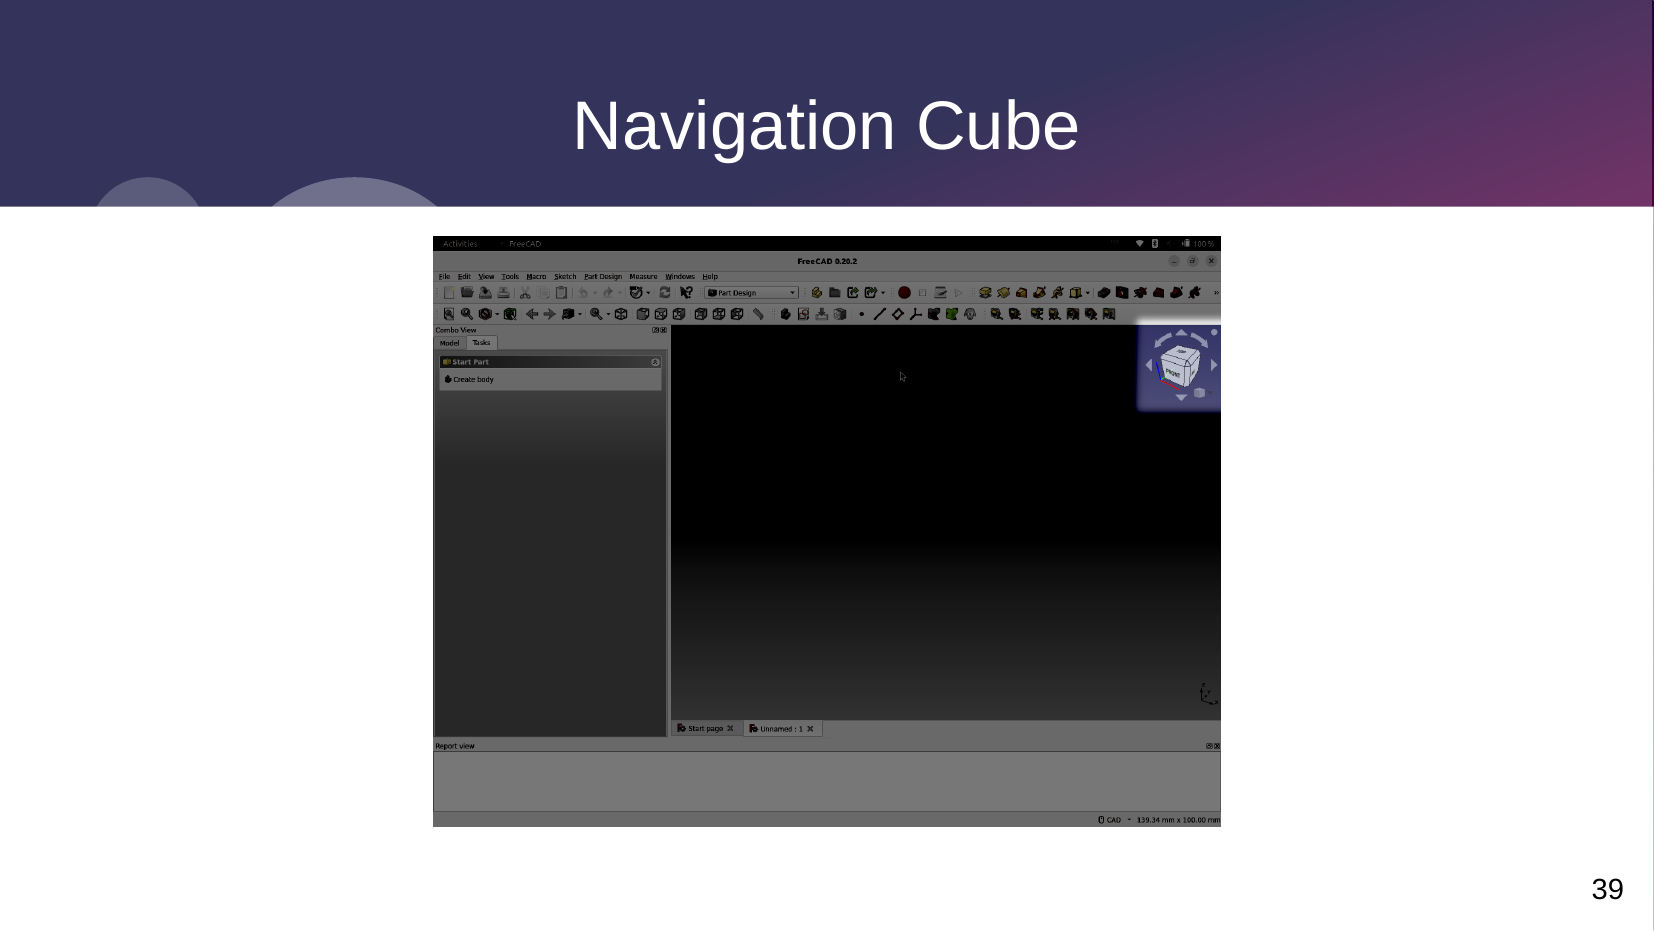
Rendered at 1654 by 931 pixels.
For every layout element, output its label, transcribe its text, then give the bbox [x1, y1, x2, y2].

title Navigation Cube [88, 44, 1565, 207]
picture [433, 236, 1221, 827]
